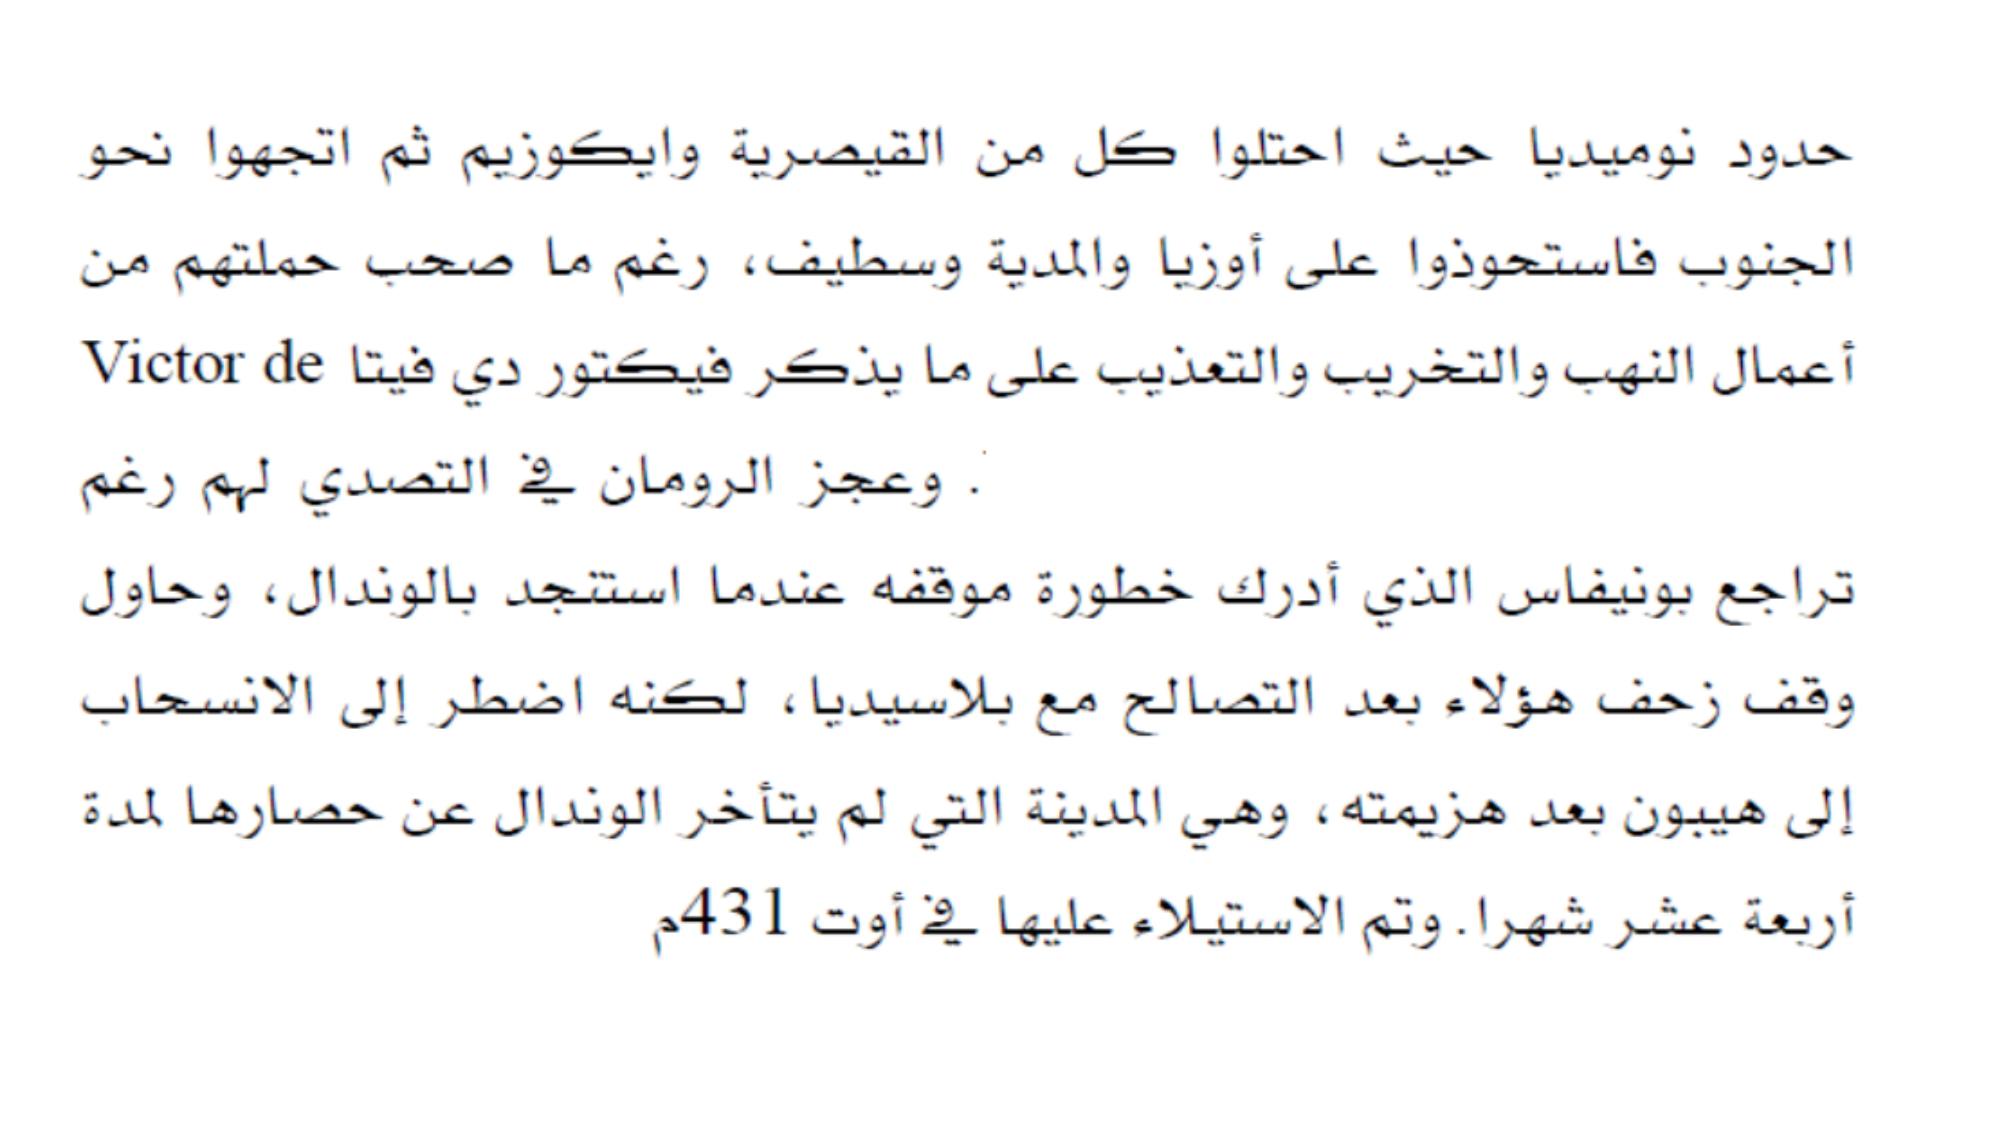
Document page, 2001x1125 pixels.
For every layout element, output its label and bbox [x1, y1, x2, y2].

picture [69, 110, 1880, 1015]
